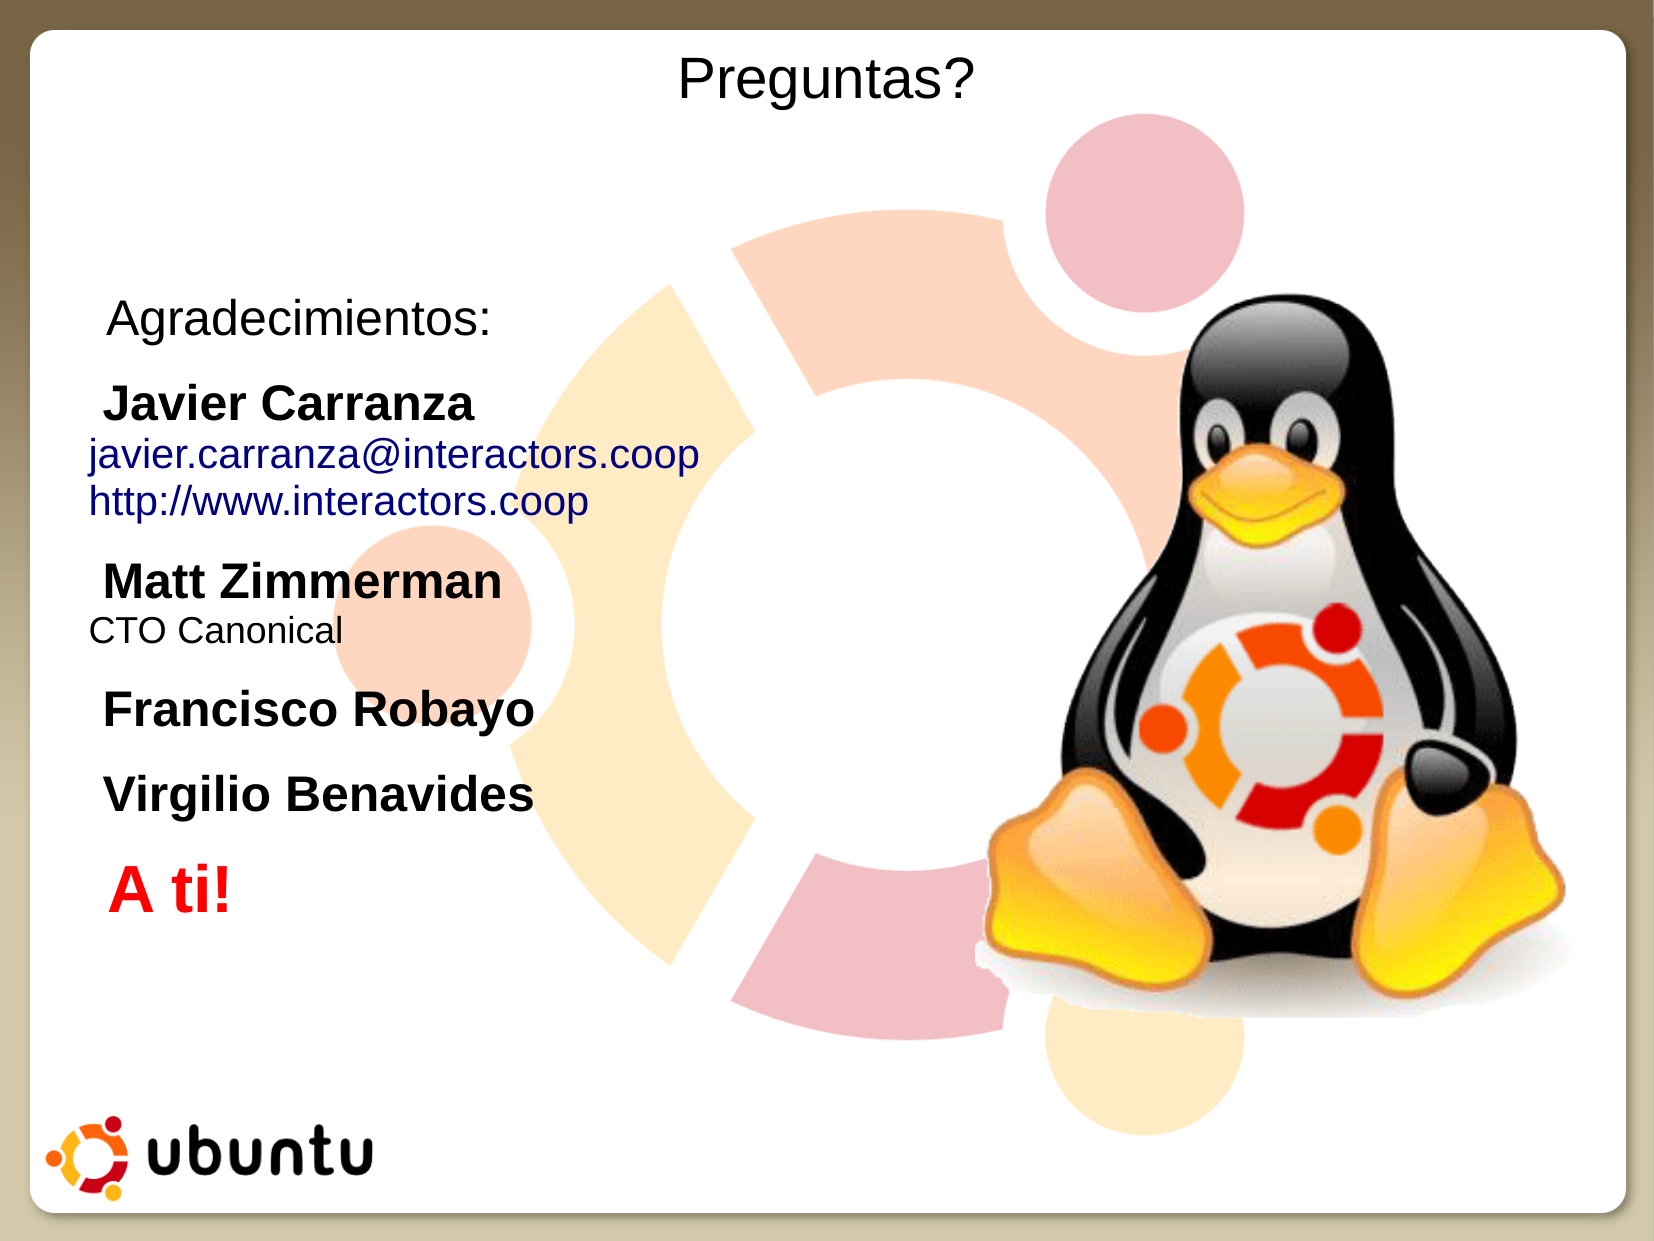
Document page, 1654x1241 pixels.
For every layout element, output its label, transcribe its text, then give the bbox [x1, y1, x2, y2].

title Preguntas? [82, 43, 1571, 113]
list Agradecimientos: Javier Carranza javier.carranza@interactors.coop http://www.interactors.coop Matt Zimmerman CTO Canonical Francisco Robayo Virgilio Benavides A ti! [88, 290, 1572, 1109]
picture [0, 0, 1654, 1241]
